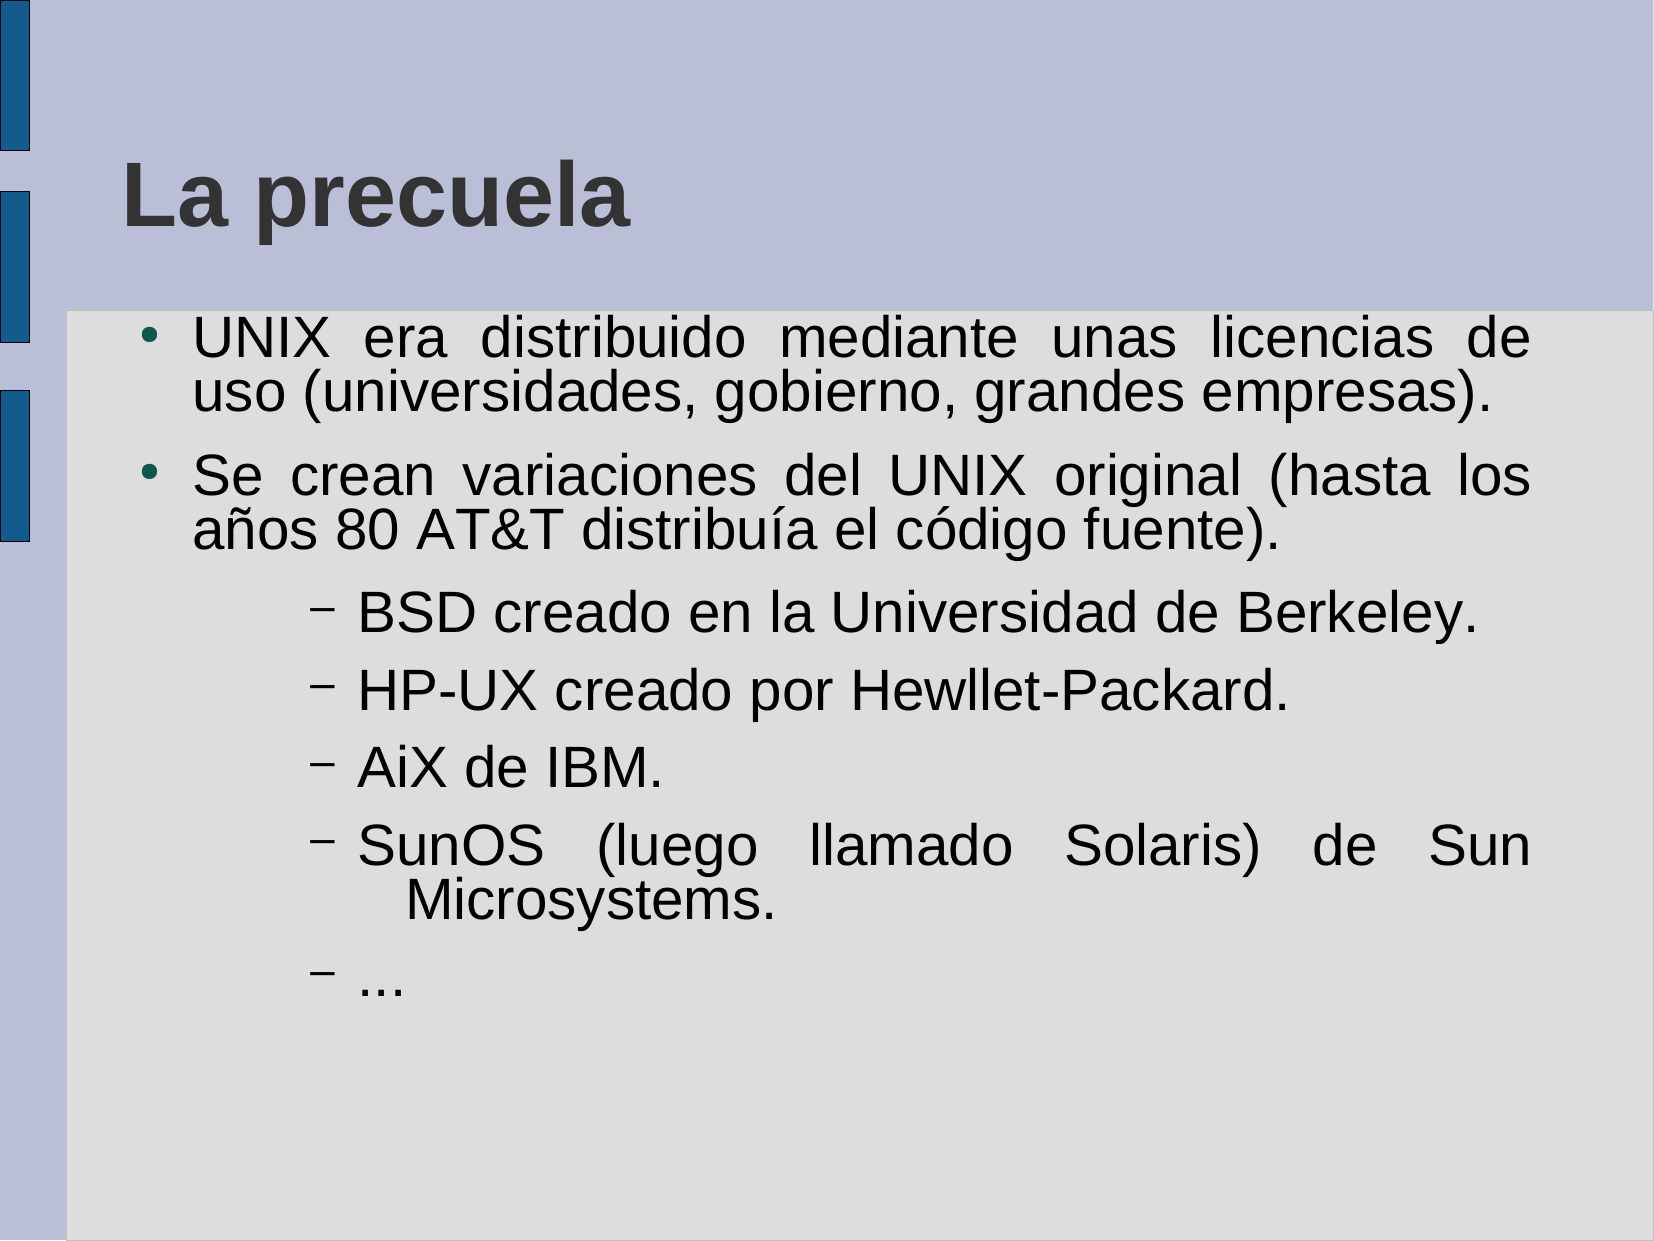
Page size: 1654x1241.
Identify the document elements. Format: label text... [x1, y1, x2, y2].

list UNIX era distribuido mediante unas licencias de uso (universidades, gobierno, grandes empresas). Se crean variaciones del UNIX original (hasta los años 80 AT&T distribuía el código fuente). BSD creado en la Universidad de Berkeley. HP-UX creado por Hewllet-Packard. AiX de IBM. SunOS (luego llamado Solaris) de Sun Microsystems. ... [121, 314, 1534, 1082]
title La precuela [121, 98, 1534, 291]
